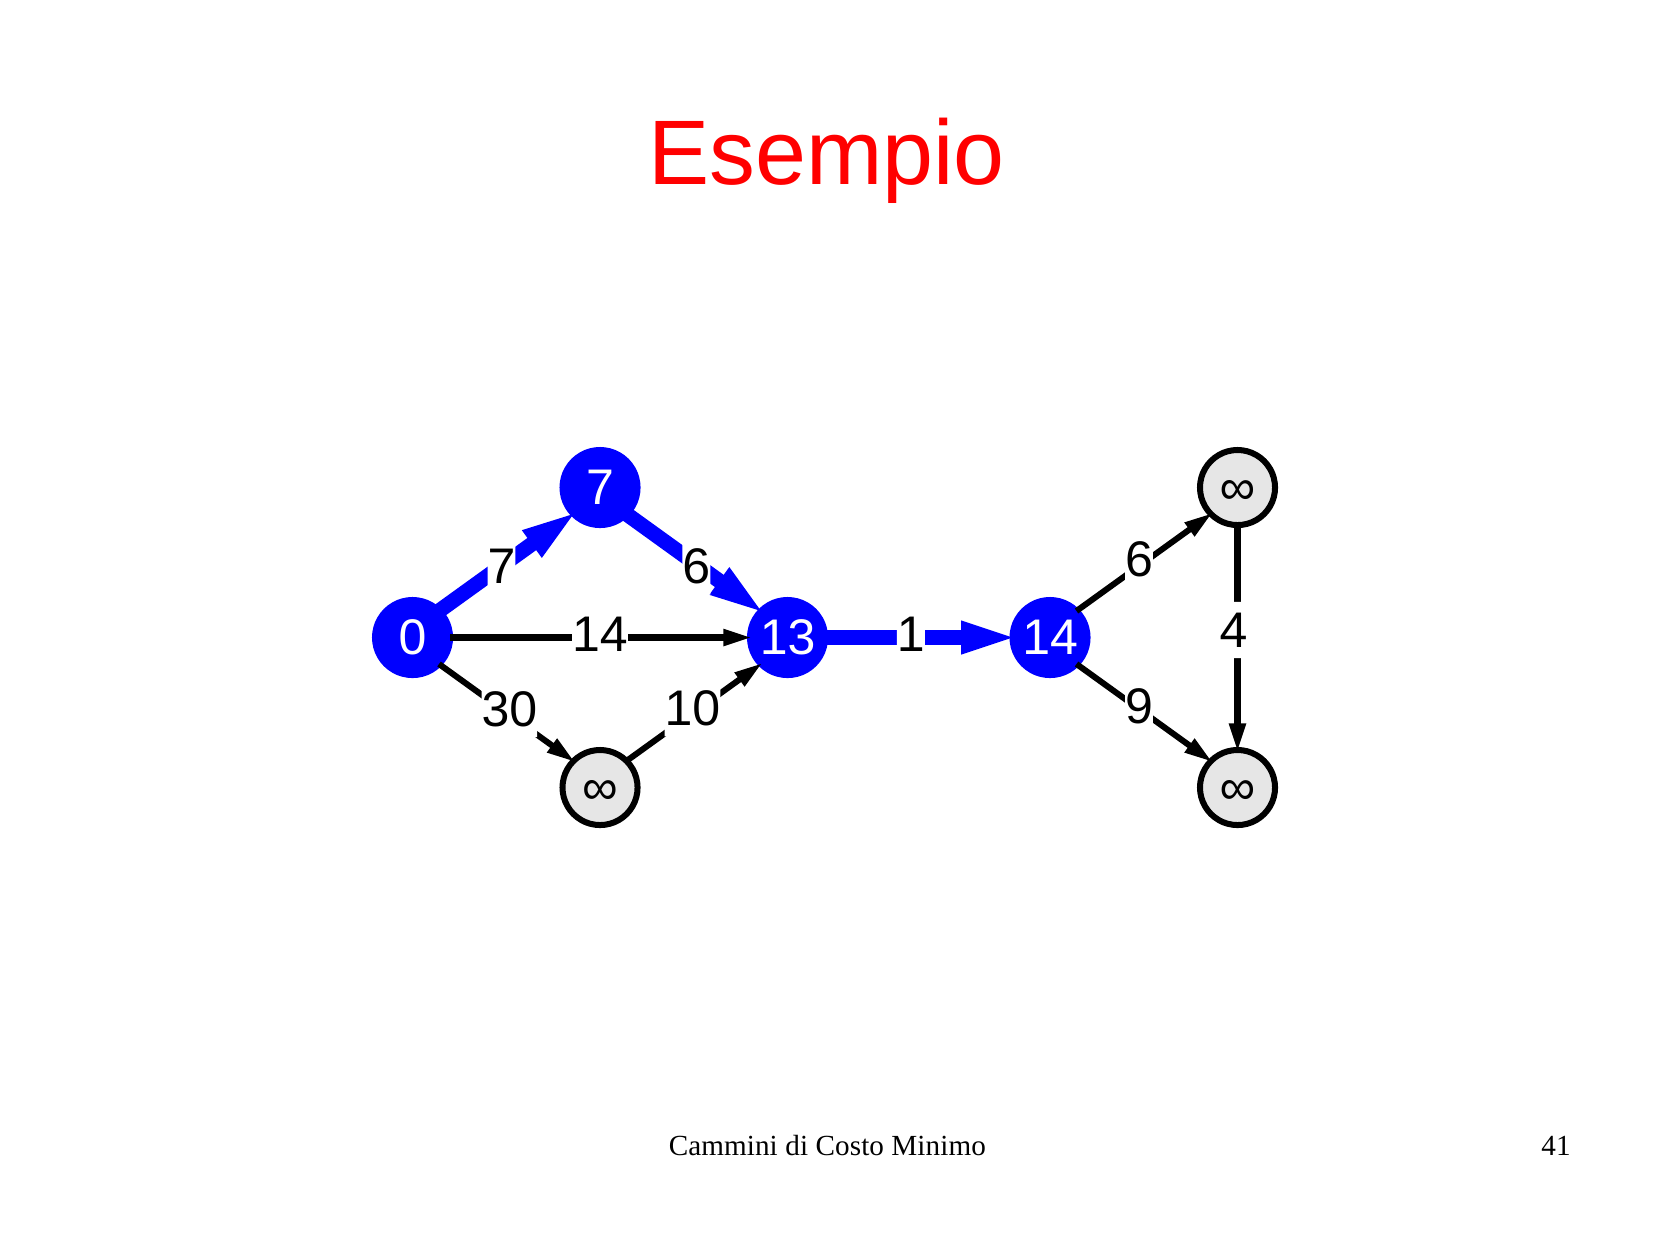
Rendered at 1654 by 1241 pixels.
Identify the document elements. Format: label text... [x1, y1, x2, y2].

text_box 14 [1012, 600, 1088, 676]
text_box 14 [572, 605, 628, 663]
text_box 30 [481, 680, 538, 738]
text_box 10 [664, 680, 721, 737]
text_box 4 [1219, 601, 1248, 659]
text_box 1 [896, 605, 925, 663]
text_box 13 [750, 600, 825, 676]
text_box 7 [487, 538, 516, 595]
text_box ∞ [1200, 750, 1276, 826]
text_box 9 [1125, 678, 1153, 736]
text_box ∞ [1200, 450, 1276, 525]
text_box ∞ [562, 750, 638, 826]
text_box 0 [375, 600, 450, 676]
text_box 6 [1125, 530, 1153, 588]
text_box 6 [682, 538, 711, 595]
title Esempio [82, 49, 1571, 257]
text_box 7 [562, 450, 638, 526]
